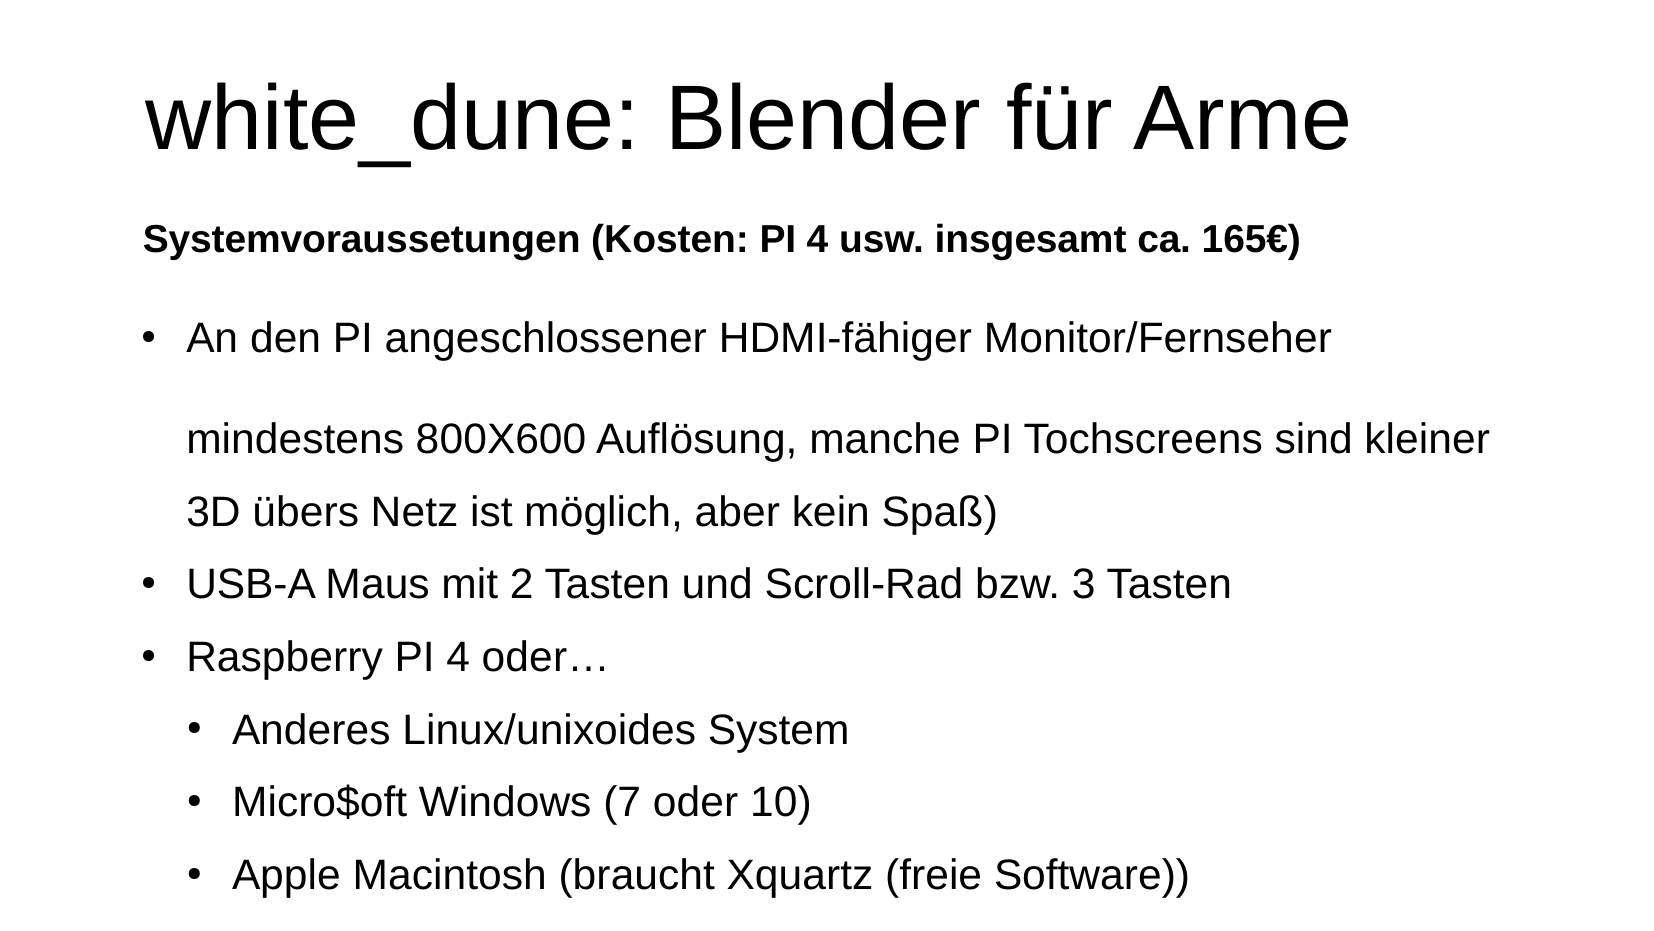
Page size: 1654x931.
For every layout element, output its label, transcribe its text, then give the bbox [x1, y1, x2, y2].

list Systemvoraussetungen (Kosten: PI 4 usw. insgesamt ca. 165€) An den PI angeschlossener HDMI-fähiger Monitor/Fernseher mindestens 800X600 Auflösung, manche PI Tochscreens sind kleiner 3D übers Netz ist möglich, aber kein Spaß) USB-A Maus mit 2 Tasten und Scroll-Rad bzw. 3 Tasten Raspberry PI 4 oder… Anderes Linux/unixoides System Micro$oft Windows (7 oder 10) Apple Macintosh (braucht Xquartz (freie Software)) [82, 217, 1571, 901]
text_box [82, 37, 1571, 193]
title white_dune: Blender für Arme [0, 39, 1444, 196]
